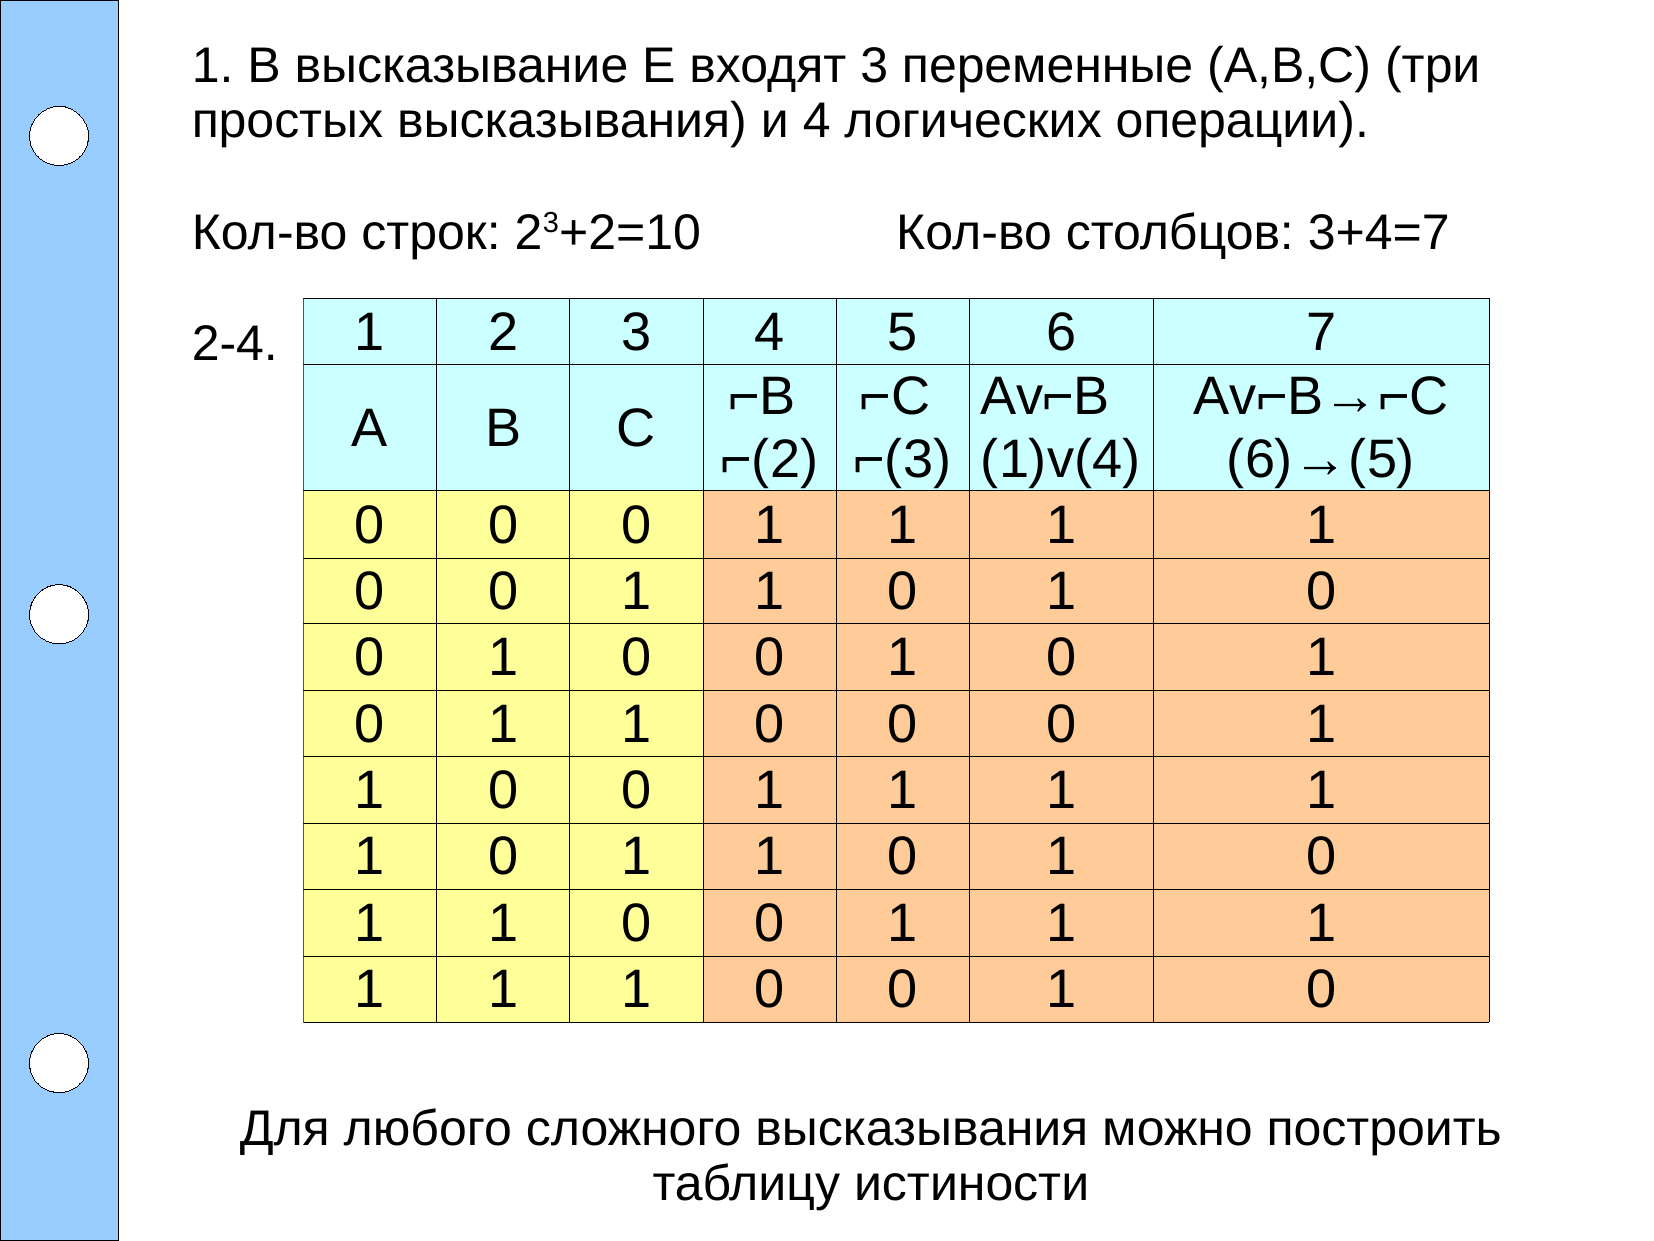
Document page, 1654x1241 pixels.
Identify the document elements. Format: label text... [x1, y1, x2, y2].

text_box 1. В высказывание Е входят 3 переменные (А,В,С) (три простых высказывания) и 4 логических операции). Кол-во строк: 23+2=10 Кол-во столбцов: 3+4=7 2-4. [177, 29, 1595, 379]
text_box [0, 0, 119, 1241]
chart [303, 298, 1625, 1211]
text_box Для любого сложного высказывания можно построить таблицу истиности [147, 1092, 1595, 1219]
